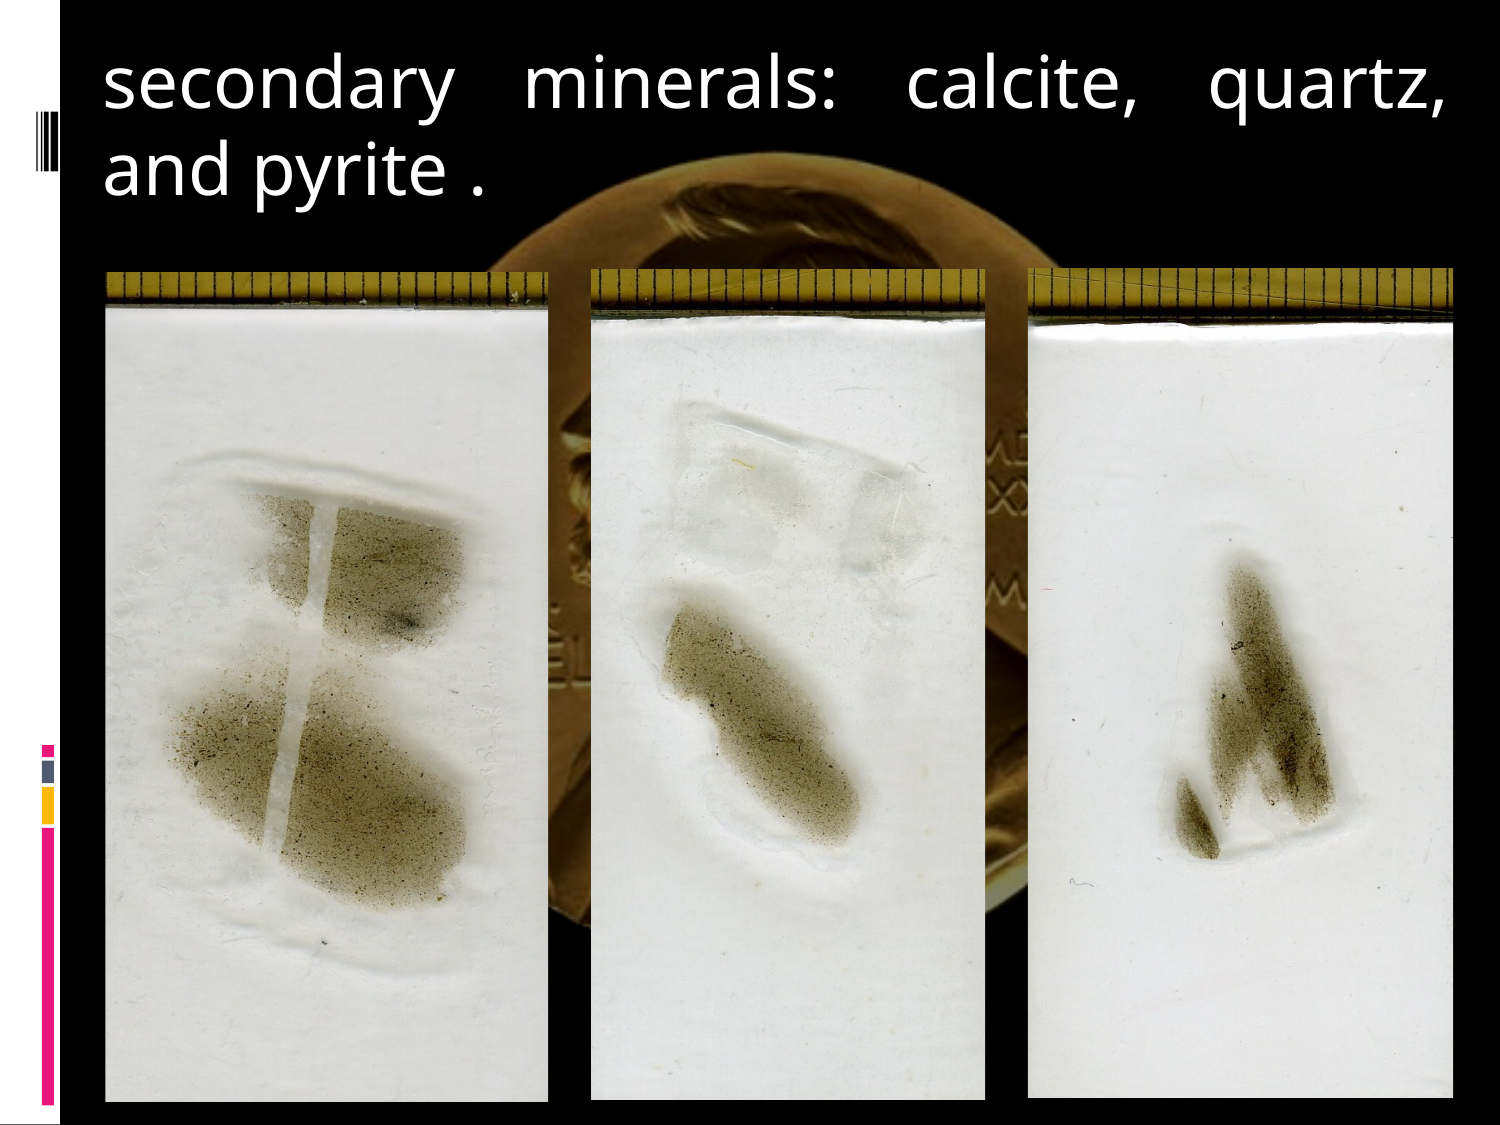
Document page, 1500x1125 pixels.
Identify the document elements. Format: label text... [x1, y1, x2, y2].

picture [105, 218, 1454, 1102]
text_box secondary minerals: calcite, quartz, and pyrite . [87, 27, 1465, 218]
